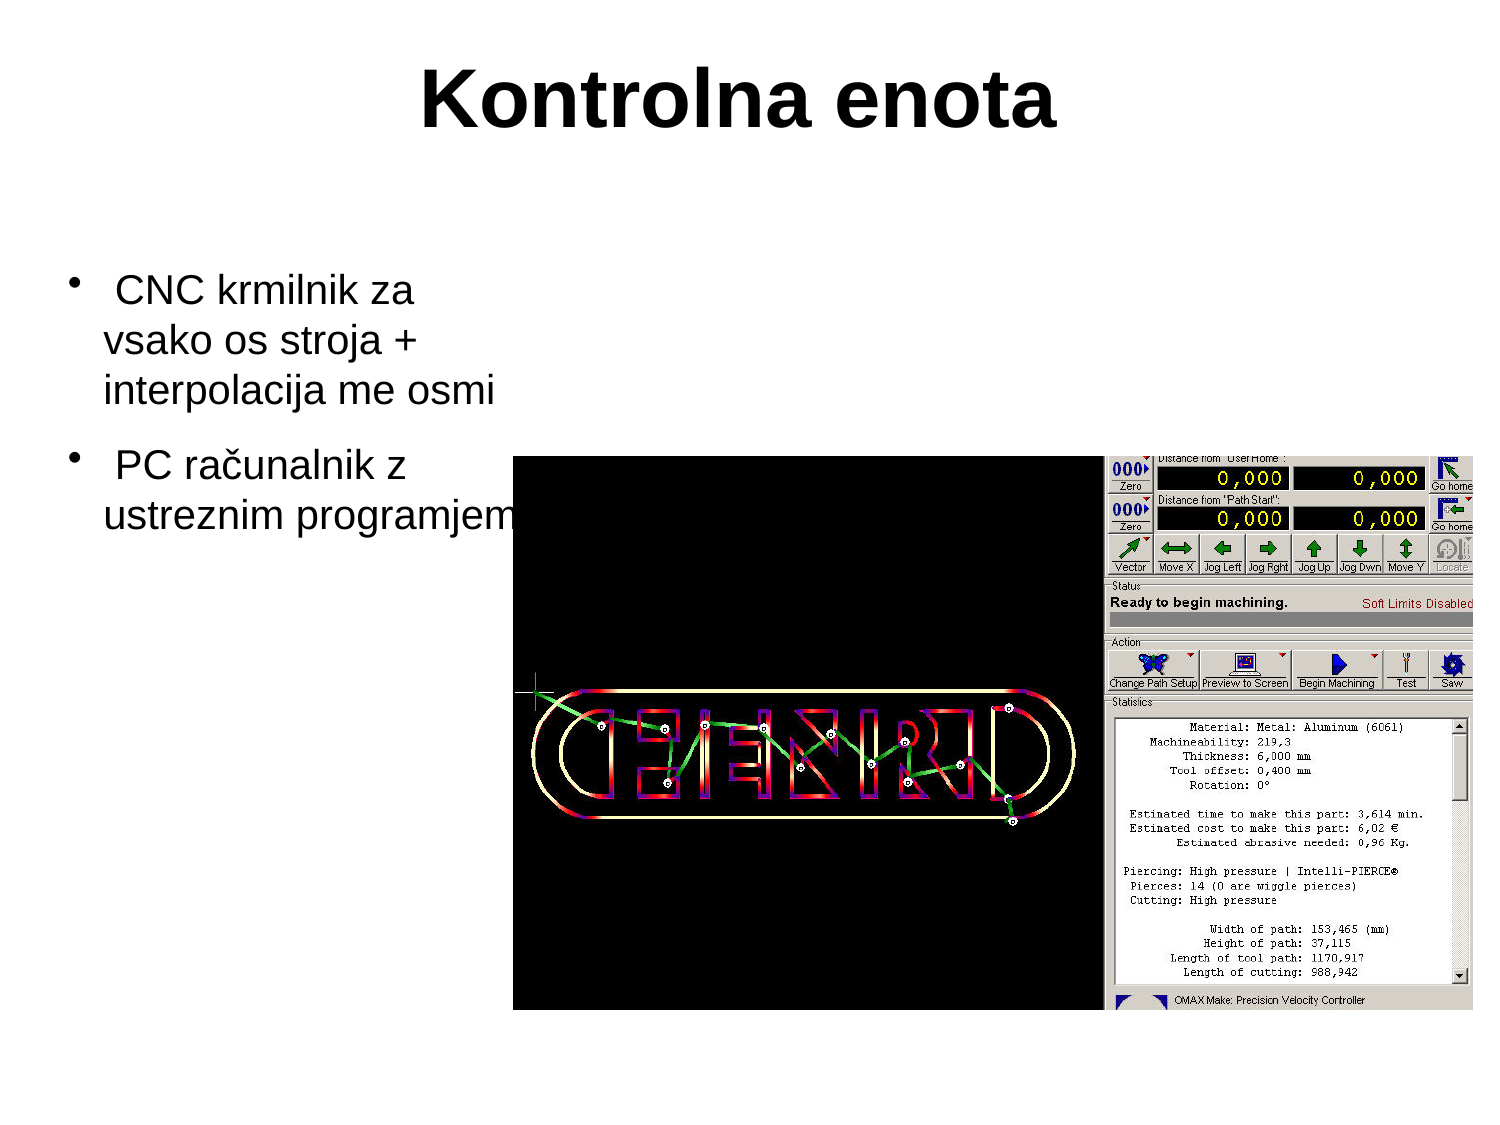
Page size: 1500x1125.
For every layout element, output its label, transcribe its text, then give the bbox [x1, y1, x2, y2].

picture [513, 456, 1473, 1010]
title Kontrolna enota [112, 0, 1388, 188]
text_box CNC krmilnik za vsako os stroja + interpolacija me osmi PC računalnik z ustreznim programjem [53, 255, 538, 546]
